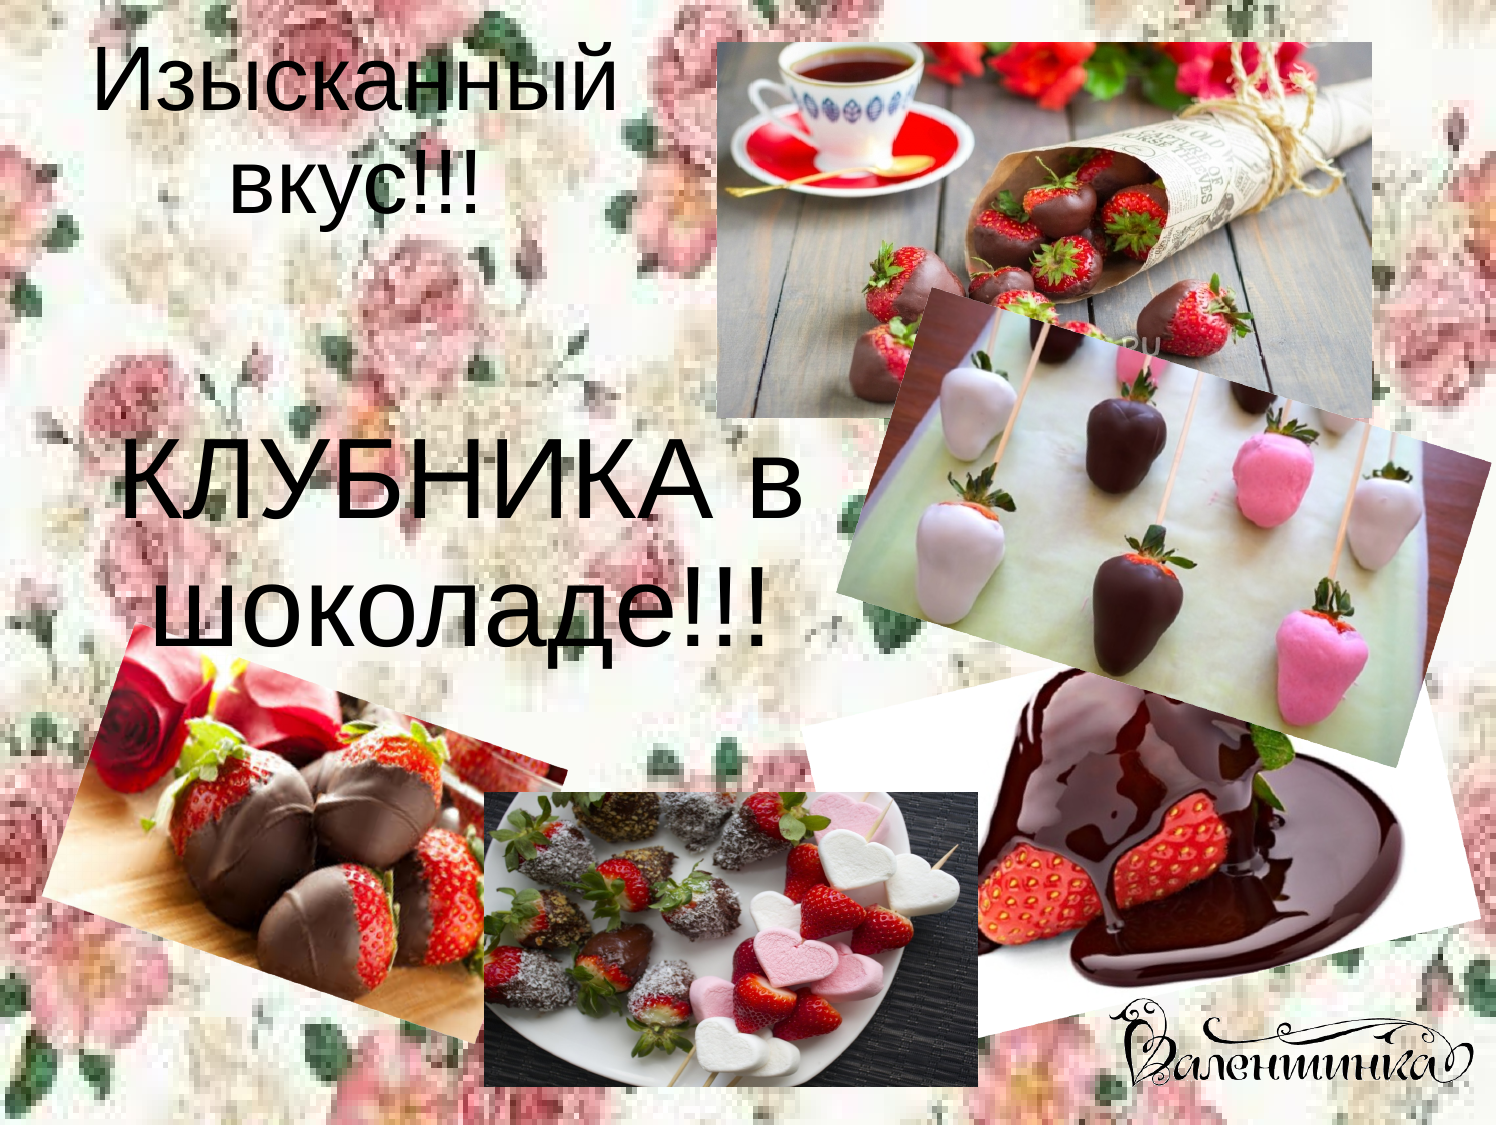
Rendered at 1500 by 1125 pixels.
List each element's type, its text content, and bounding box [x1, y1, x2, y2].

text_box КЛУБНИКА в шоколаде!!! [21, 407, 902, 679]
text_box Изысканный вкус!!! [15, 20, 697, 292]
picture [0, 0, 1500, 1125]
